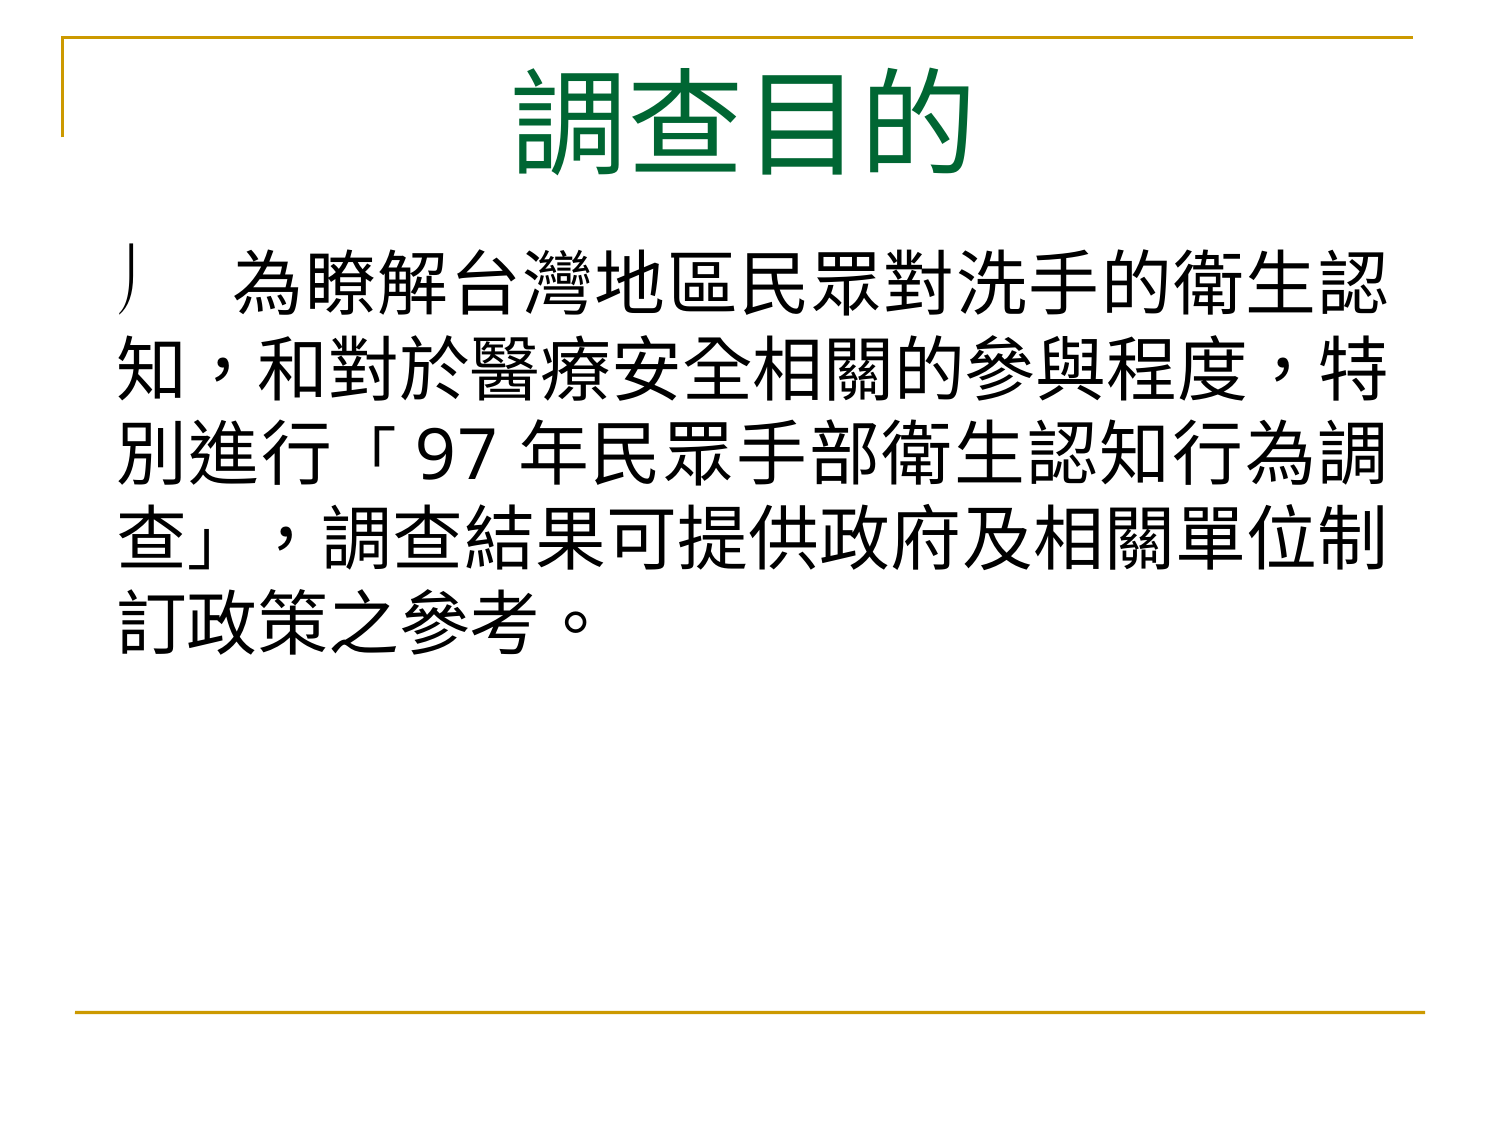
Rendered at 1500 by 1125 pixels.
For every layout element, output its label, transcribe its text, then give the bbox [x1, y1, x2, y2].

title 調查目的 [76, 42, 1412, 157]
list  為瞭解台灣地區民眾對洗手的衛生認知，和對於醫療安全相關的參與程度，特別進行「97年民眾手部衛生認知行為調查」，調查結果可提供政府及相關單位制訂政策之參考。 [100, 231, 1412, 1024]
